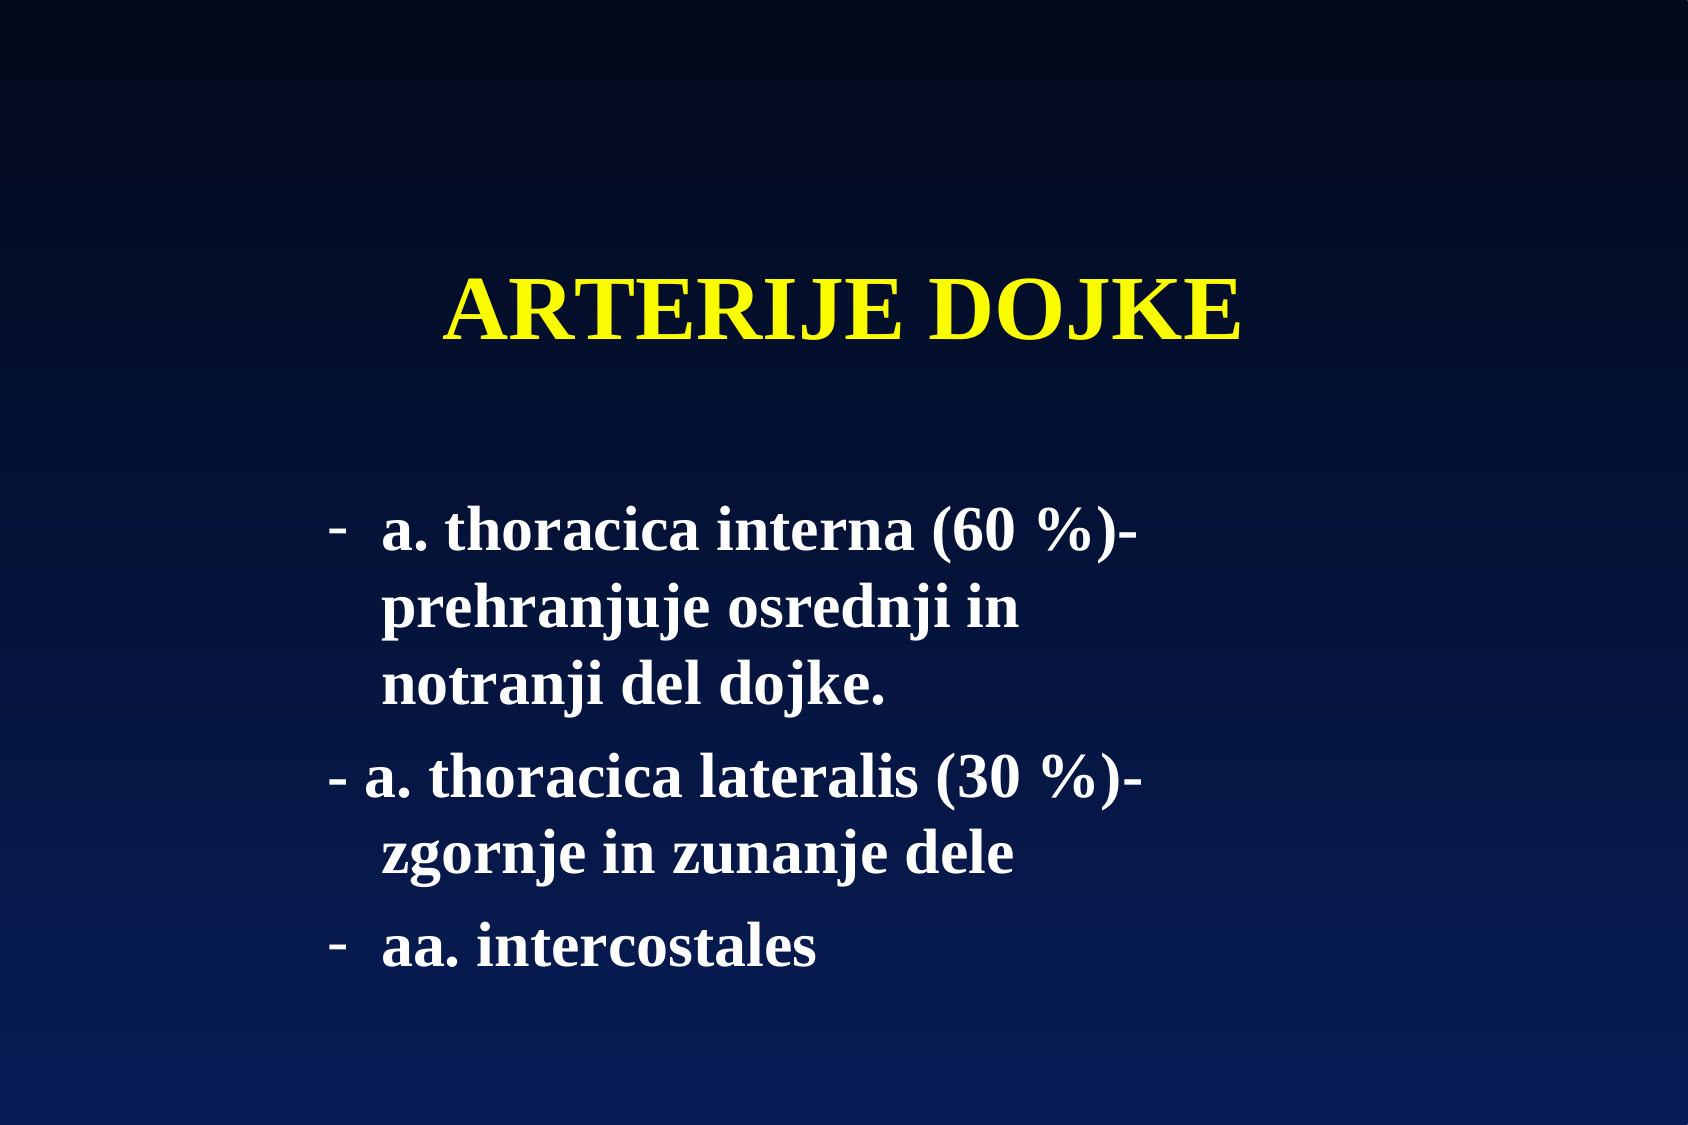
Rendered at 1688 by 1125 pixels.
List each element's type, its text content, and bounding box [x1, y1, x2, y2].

list a. thoracica interna (60 %)-prehranjuje osrednji in notranji del dojke. - a. thoracica lateralis (30 %)-zgornje in zunanje dele aa. intercostales [312, 479, 1270, 988]
title ARTERIJE DOJKE [0, 184, 1688, 423]
